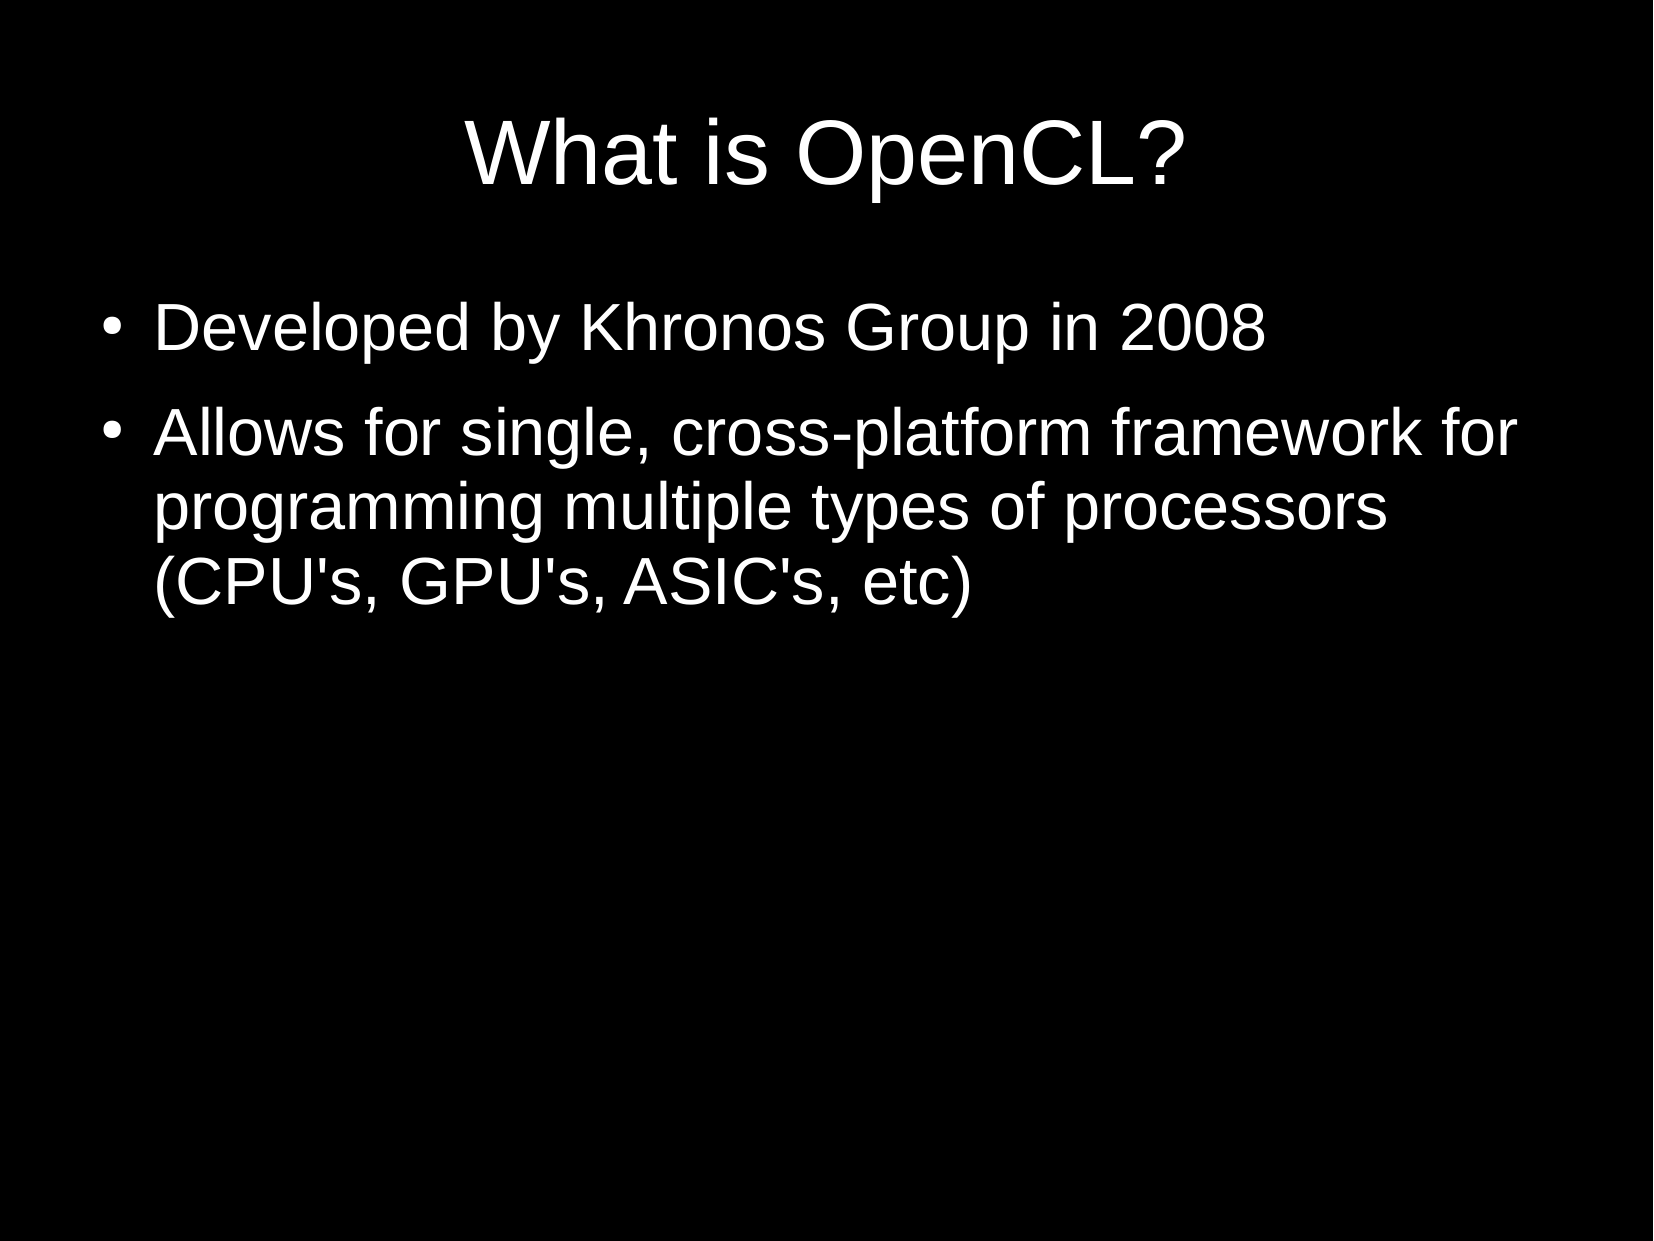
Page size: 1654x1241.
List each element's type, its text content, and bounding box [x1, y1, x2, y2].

list Developed by Khronos Group in 2008 Allows for single, cross-platform framework for programming multiple types of processors (CPU's, GPU's, ASIC's, etc) [82, 290, 1571, 1010]
title What is OpenCL? [82, 49, 1571, 257]
